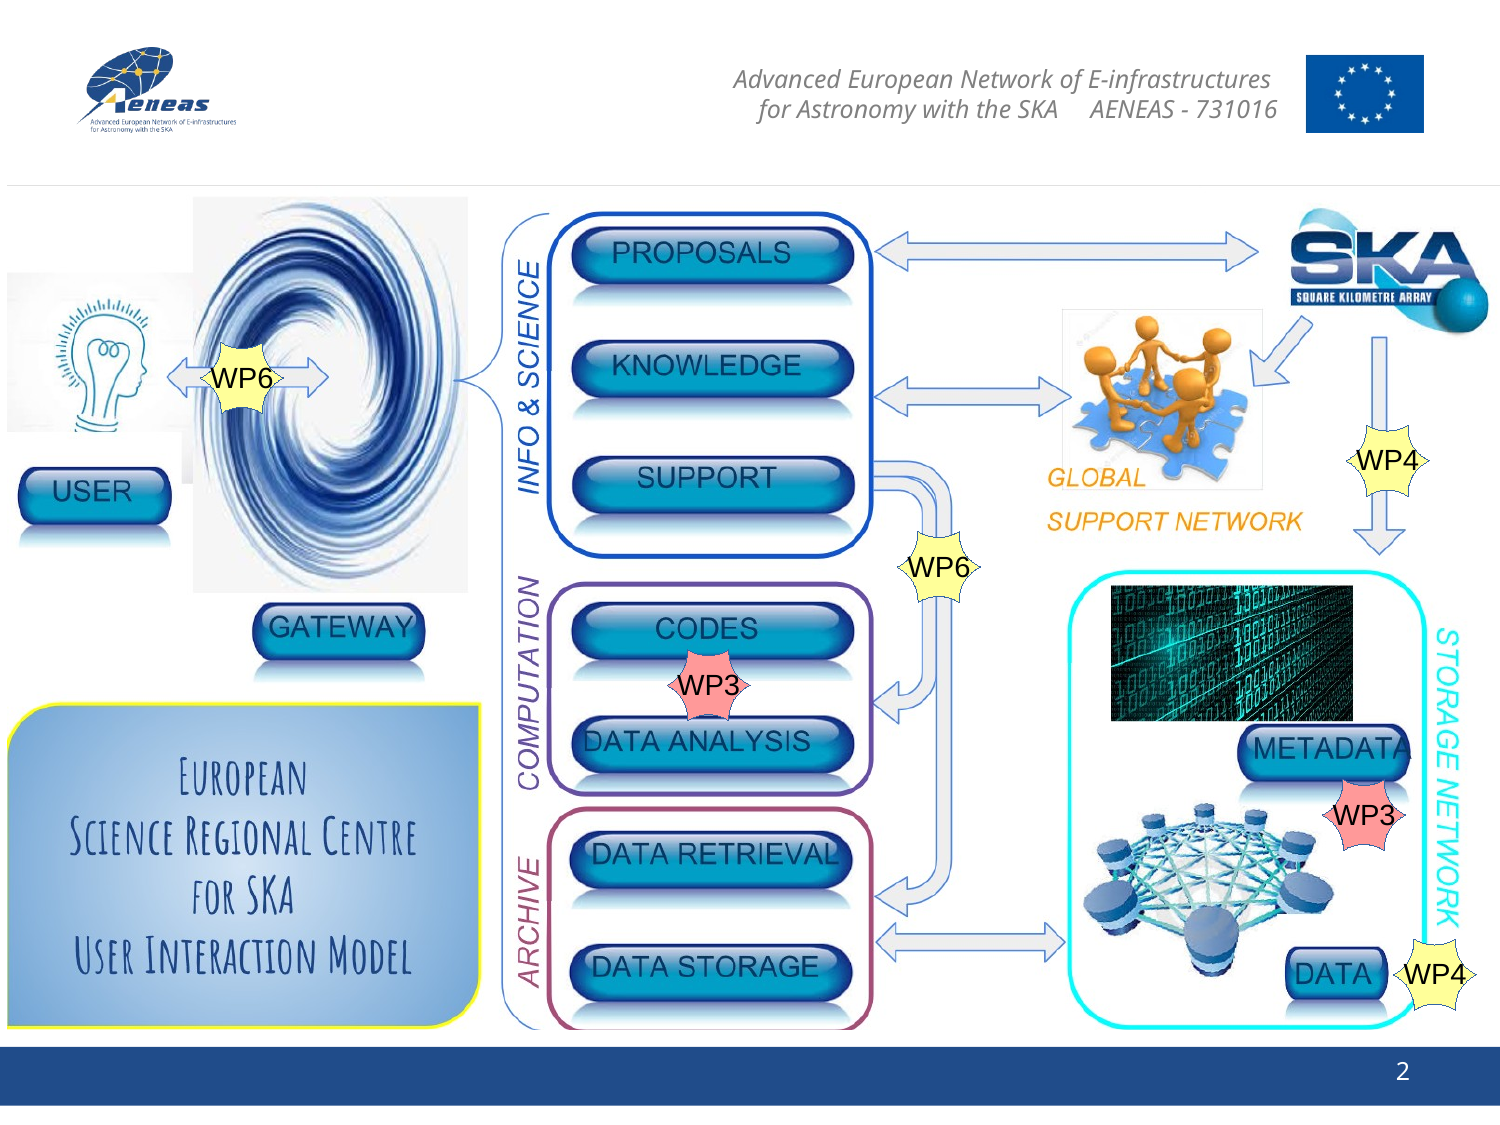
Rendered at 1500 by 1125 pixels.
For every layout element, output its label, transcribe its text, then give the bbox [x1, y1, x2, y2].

text_box WP4 [1393, 939, 1477, 1011]
text_box WP3 [1322, 779, 1406, 851]
picture [76, 47, 236, 133]
text_box WP6 [897, 531, 981, 603]
text_box WP3 [667, 649, 751, 721]
picture [1307, 56, 1424, 133]
text_box WP6 [200, 342, 284, 414]
text_box WP4 [1346, 425, 1430, 497]
picture [7, 185, 1500, 1030]
